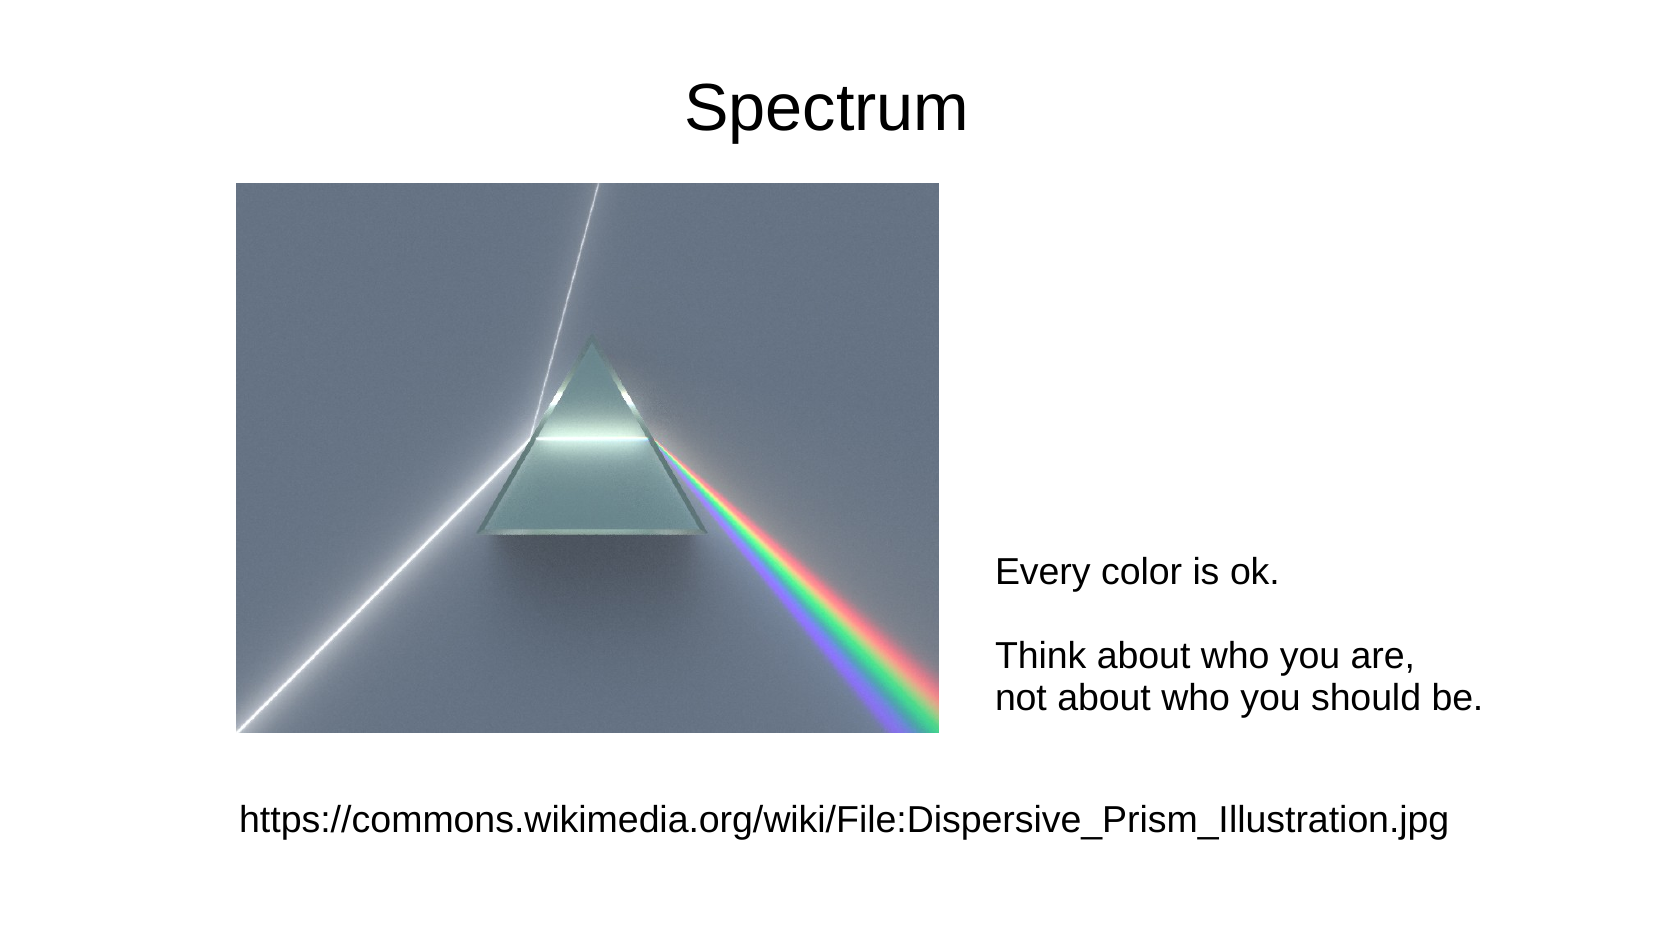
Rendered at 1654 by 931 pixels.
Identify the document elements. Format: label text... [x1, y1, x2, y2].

subtitle Spectrum [82, 37, 1571, 178]
text_box https://commons.wikimedia.org/wiki/File:Dispersive_Prism_Illustration.jpg [224, 791, 1465, 849]
picture [236, 183, 939, 733]
text_box Every color is ok. Think about who you are, not about who you should be. [980, 543, 1548, 733]
